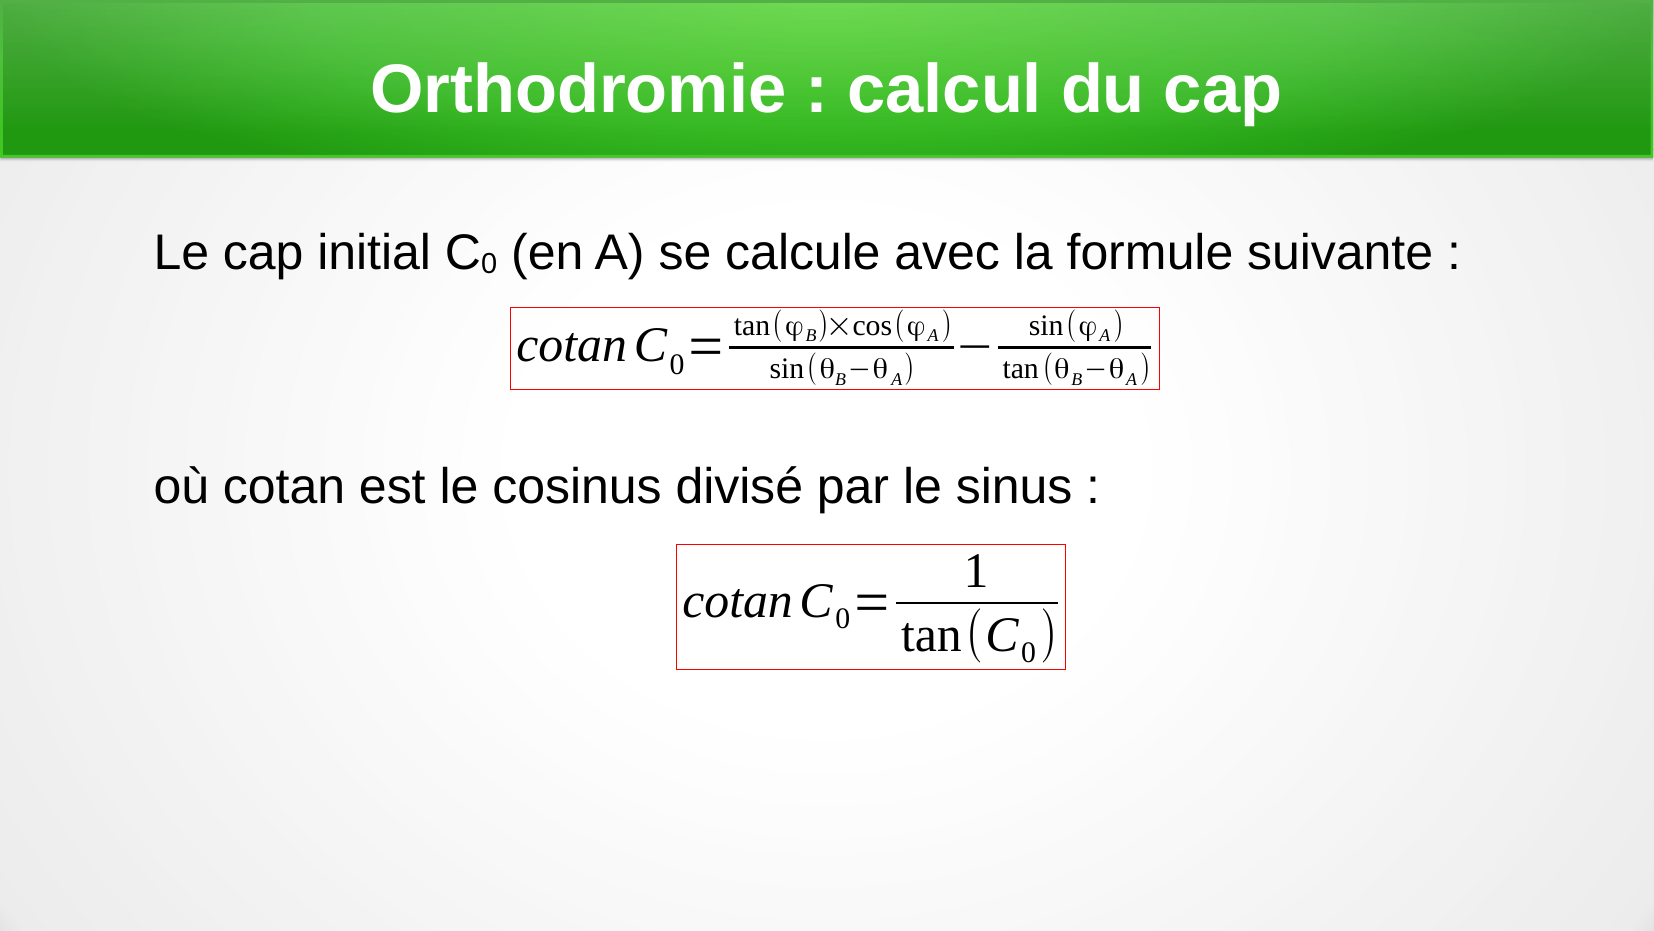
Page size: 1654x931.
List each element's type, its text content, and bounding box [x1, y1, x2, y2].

chart [510, 307, 1160, 390]
chart [676, 544, 1066, 670]
title Orthodromie : calcul du cap [82, 35, 1571, 142]
list Le cap initial C0 (en A) se calcule avec la formule suivante : où cotan est le cosinus divisé par le sinus : [82, 224, 1571, 764]
